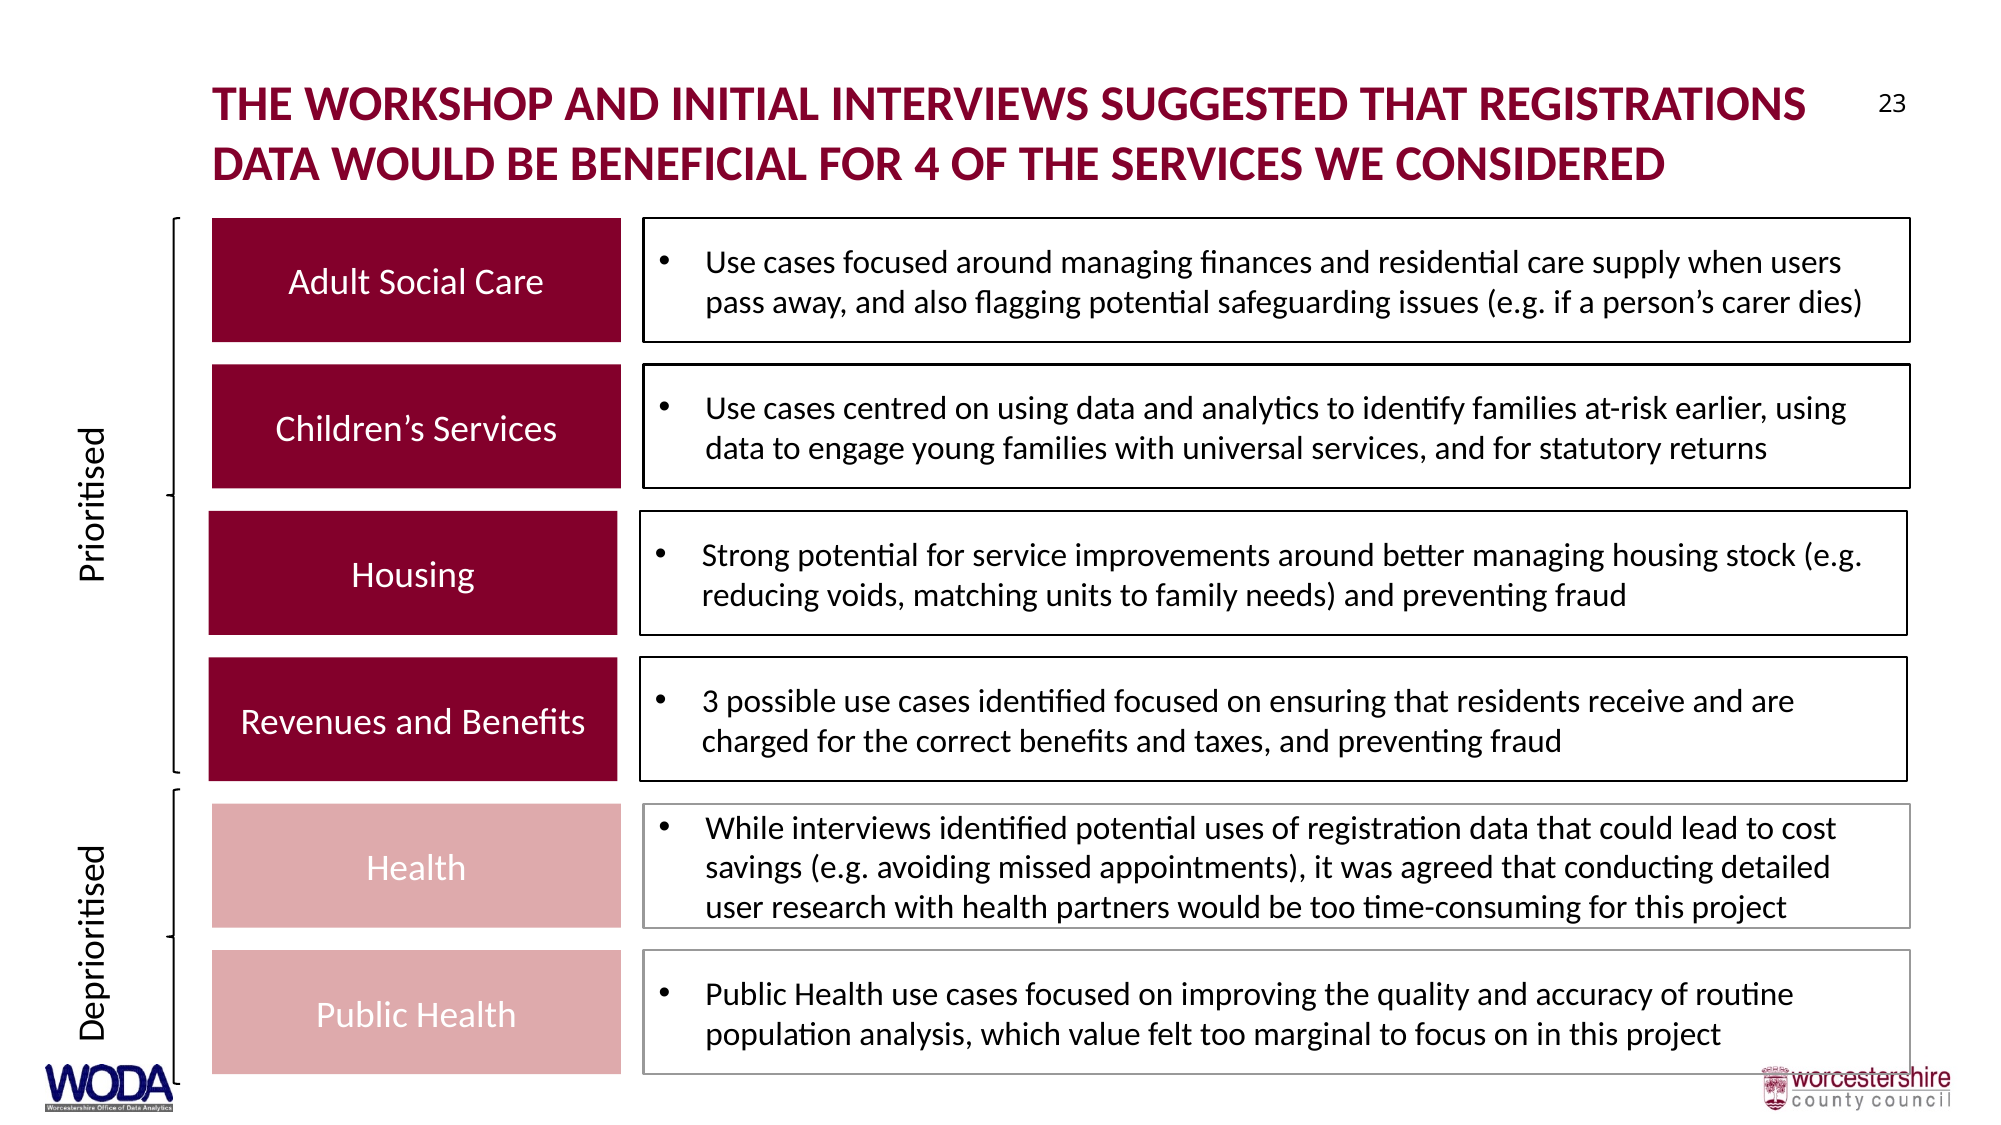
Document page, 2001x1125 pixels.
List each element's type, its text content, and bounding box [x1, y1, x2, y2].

text_box Deprioritised [66, 795, 112, 1085]
text_box While interviews identified potential uses of registration data that could lead to cost savings (e.g. avoiding missed appointments), it was agreed that conducting detailed user research with health partners would be too time-consuming for this project [643, 803, 1911, 928]
text_box Public Health use cases focused on improving the quality and accuracy of routine population analysis, which value felt too marginal to focus on in this project [643, 950, 1911, 1075]
text_box Strong potential for service improvements around better managing housing stock (e.g. reducing voids, matching units to family needs) and preventing fraud [640, 510, 1907, 635]
text_box Use cases focused around managing finances and residential care supply when users pass away, and also flagging potential safeguarding issues (e.g. if a person’s carer dies) [643, 218, 1911, 343]
text_box Prioritised [66, 228, 112, 773]
text_box Public Health [212, 950, 621, 1075]
picture [1749, 1055, 1971, 1121]
text_box 3 possible use cases identified focused on ensuring that residents receive and are charged for the correct benefits and taxes, and preventing fraud [640, 657, 1907, 782]
text_box Housing [208, 510, 618, 635]
text_box Revenues and Benefits [208, 657, 618, 782]
text_box Use cases centred on using data and analytics to identify families at-risk earlier, using data to engage young families with universal services, and for statutory returns [643, 364, 1911, 489]
text_box Children’s Services [212, 364, 621, 489]
title THE WORKSHOP AND INITIAL INTERVIEWS SUGGESTED THAT REGISTRATIONS DATA WOULD BE BENEFICIAL FOR 4 OF THE SERVICES WE CONSIDERED [212, 70, 1809, 219]
picture [45, 1064, 173, 1112]
text_box Health [212, 803, 621, 928]
slide_number <number> [1850, 87, 1907, 148]
text_box Adult Social Care [212, 218, 621, 343]
